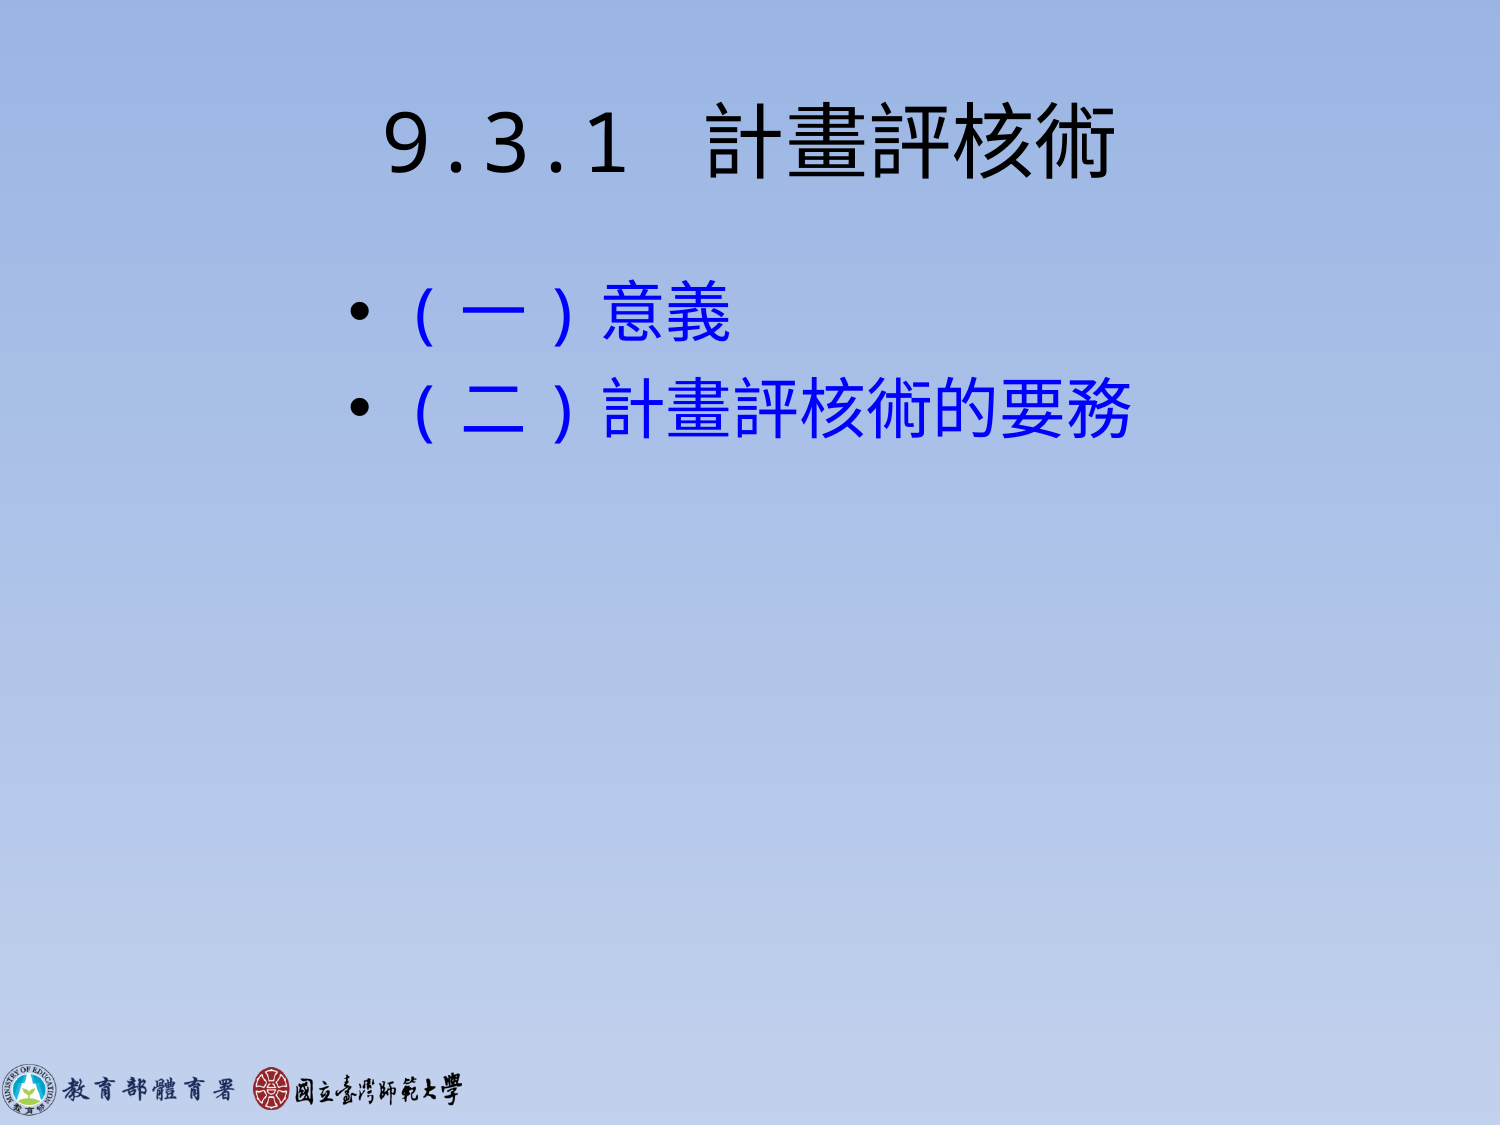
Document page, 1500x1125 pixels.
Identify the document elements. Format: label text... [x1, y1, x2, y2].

title 9.3.1 計畫評核術 [75, 45, 1426, 233]
list (一)意義 (二)計畫評核術的要務 [333, 262, 1179, 1005]
